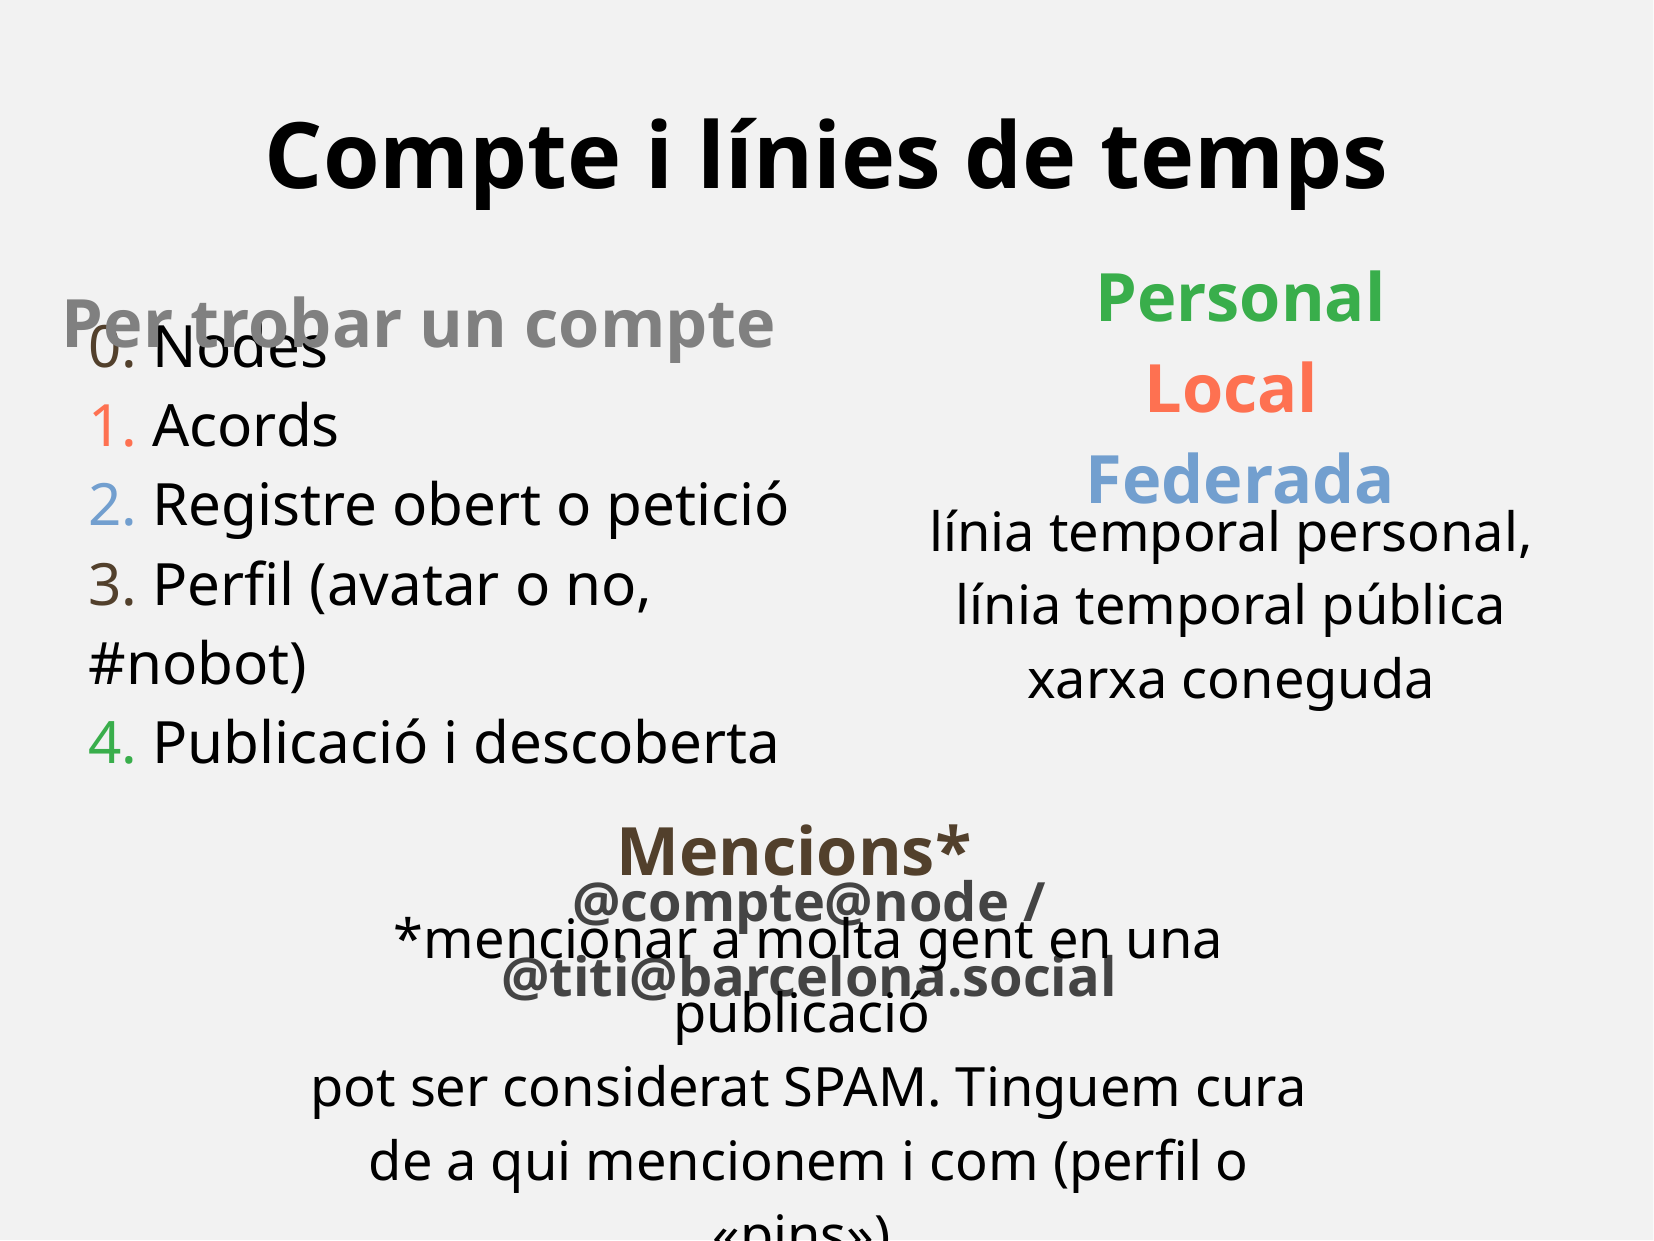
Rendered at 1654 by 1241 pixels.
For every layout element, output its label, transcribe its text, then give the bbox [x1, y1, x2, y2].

title @compte@node / @titi@barcelona.social [277, 860, 1341, 1000]
title Mencions* [277, 794, 1312, 904]
title Compte i línies de temps [82, 49, 1571, 257]
title línia temporal personal, línia temporal pública xarxa coneguda [903, 452, 1560, 756]
title Per trobar un compte [59, 243, 780, 400]
title 0. Nodes 1. Acords 2. Registre obert o petició 3. Perfil (avatar o no, #nobot) 4. Publicació i descoberta [88, 382, 845, 703]
title Personal Local Federada [879, 281, 1601, 492]
title *mencionar a molta gent en una publicació pot ser considerat SPAM. Tinguem cura de a qui mencionem i com (perfil o «pins»). [277, 1000, 1341, 1171]
